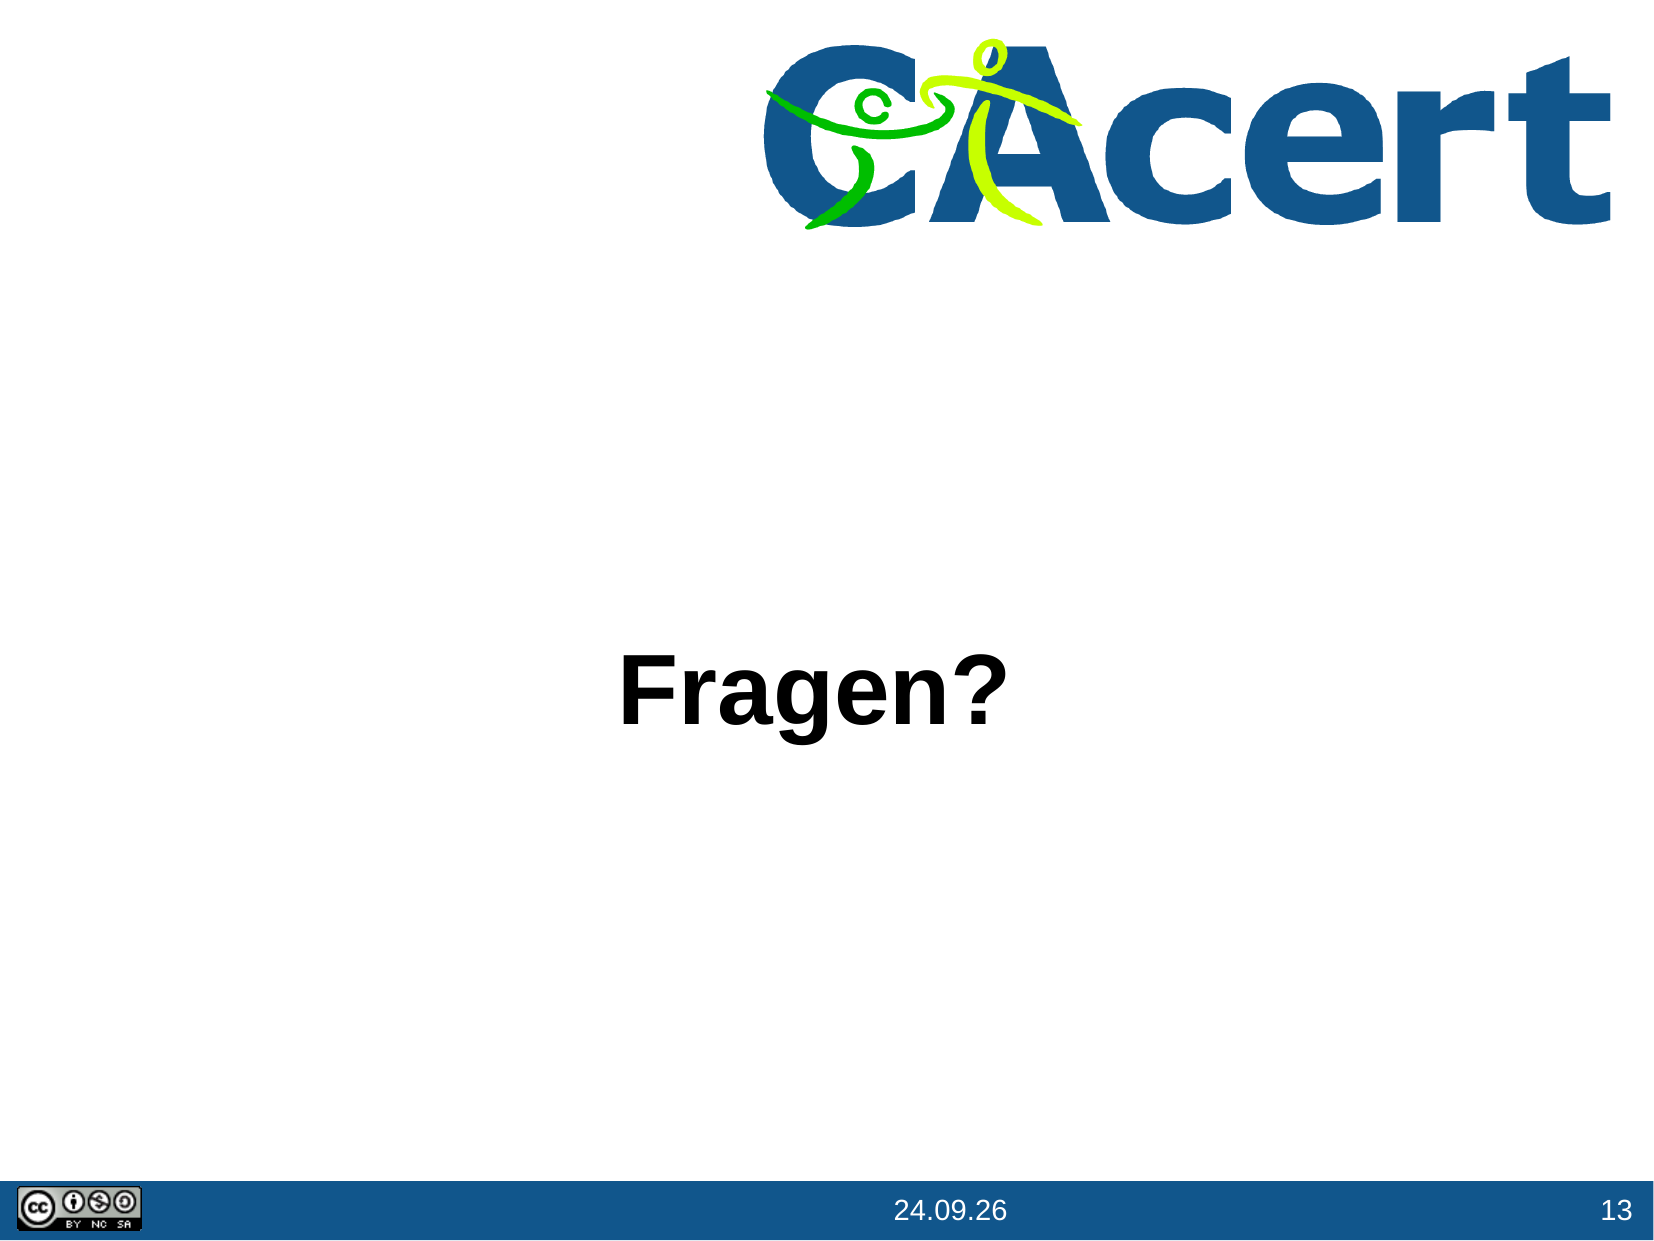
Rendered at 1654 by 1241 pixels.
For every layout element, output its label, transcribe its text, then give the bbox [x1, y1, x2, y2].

title Fragen? [70, 265, 1560, 1115]
picture [761, 35, 1613, 231]
picture [17, 1186, 142, 1231]
